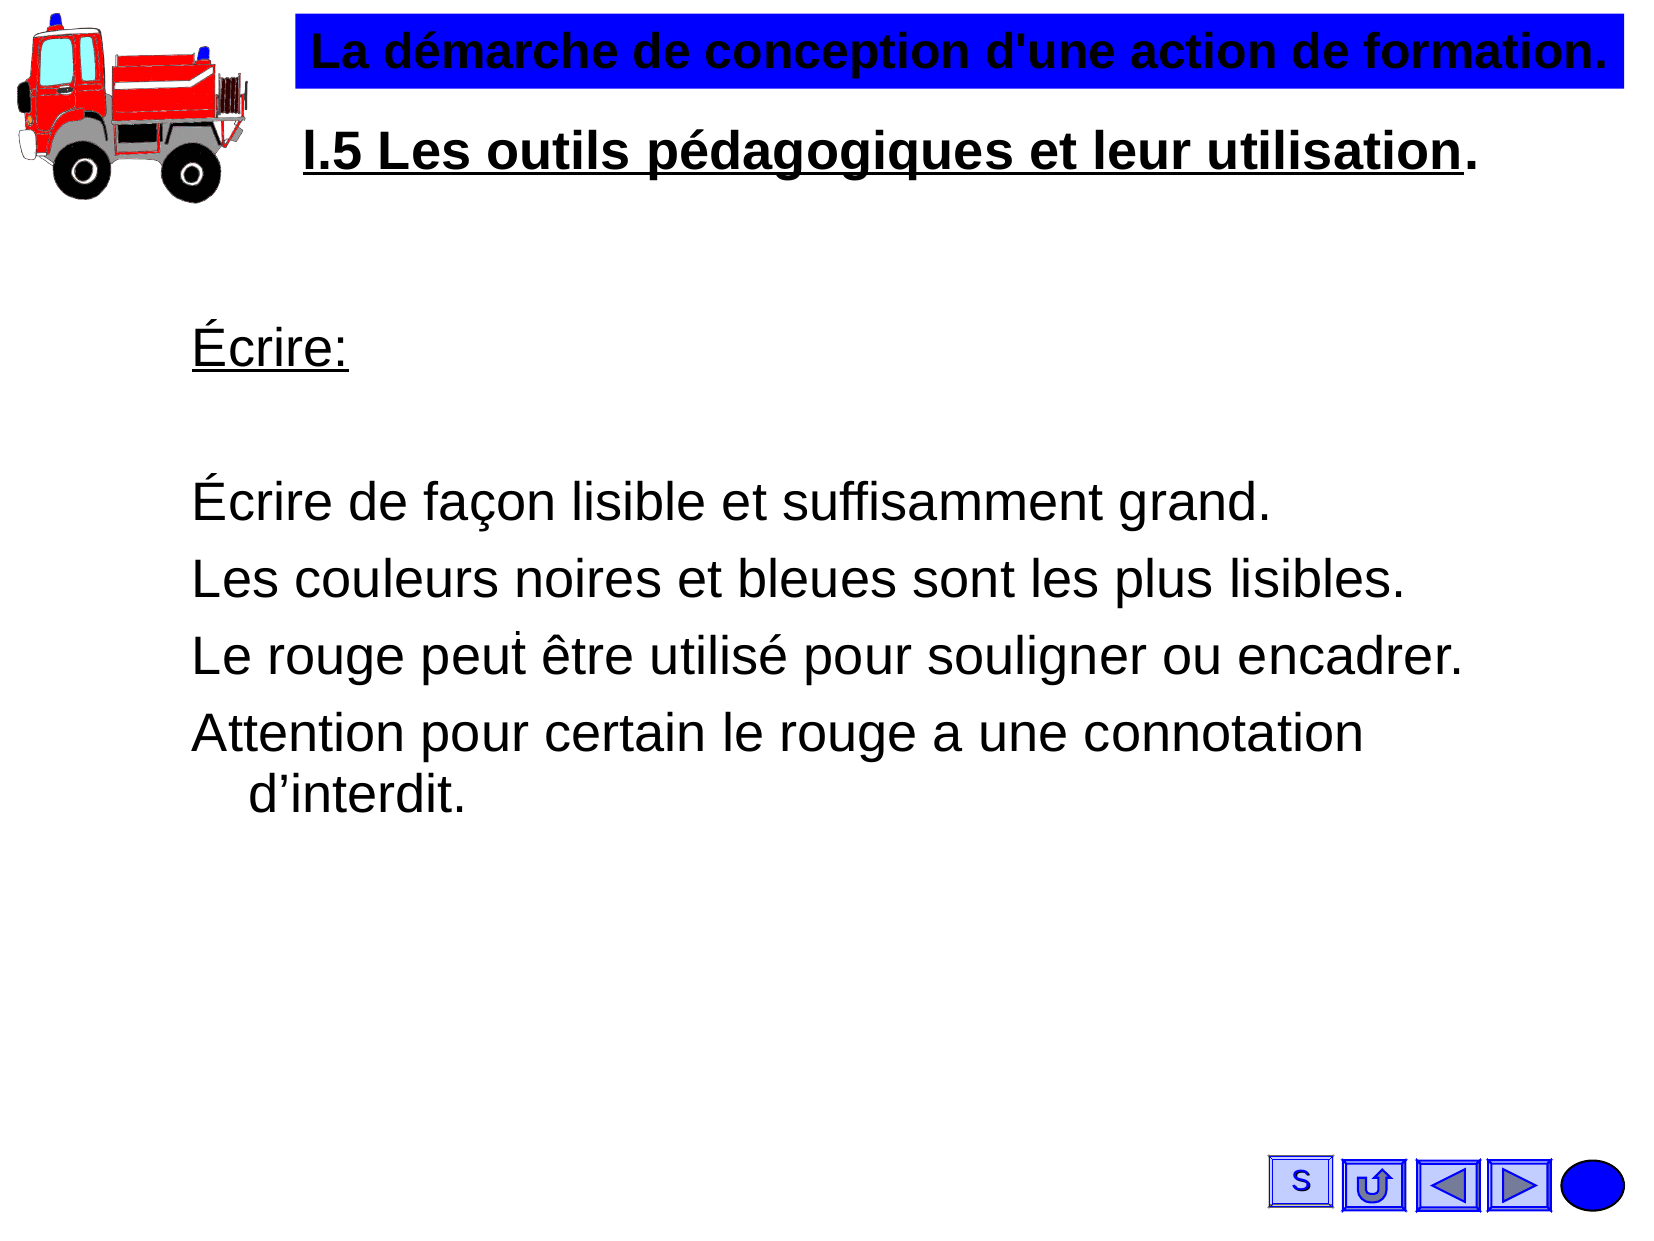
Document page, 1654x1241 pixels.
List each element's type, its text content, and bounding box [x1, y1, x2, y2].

text_box [1561, 1160, 1625, 1211]
text_box Écrire: Écrire de façon lisible et suffisamment grand. Les couleurs noires et bleues sont les plus lisibles. Le rouge peut être utilisé pour souligner ou encadrer. Attention pour certain le rouge a une connotation d’interdit. [177, 309, 1518, 832]
text_box La démarche de conception d'une action de formation. [295, 13, 1625, 89]
picture [8, 8, 257, 216]
text_box l.5 Les outils pédagogiques et leur utilisation. [287, 112, 1495, 189]
